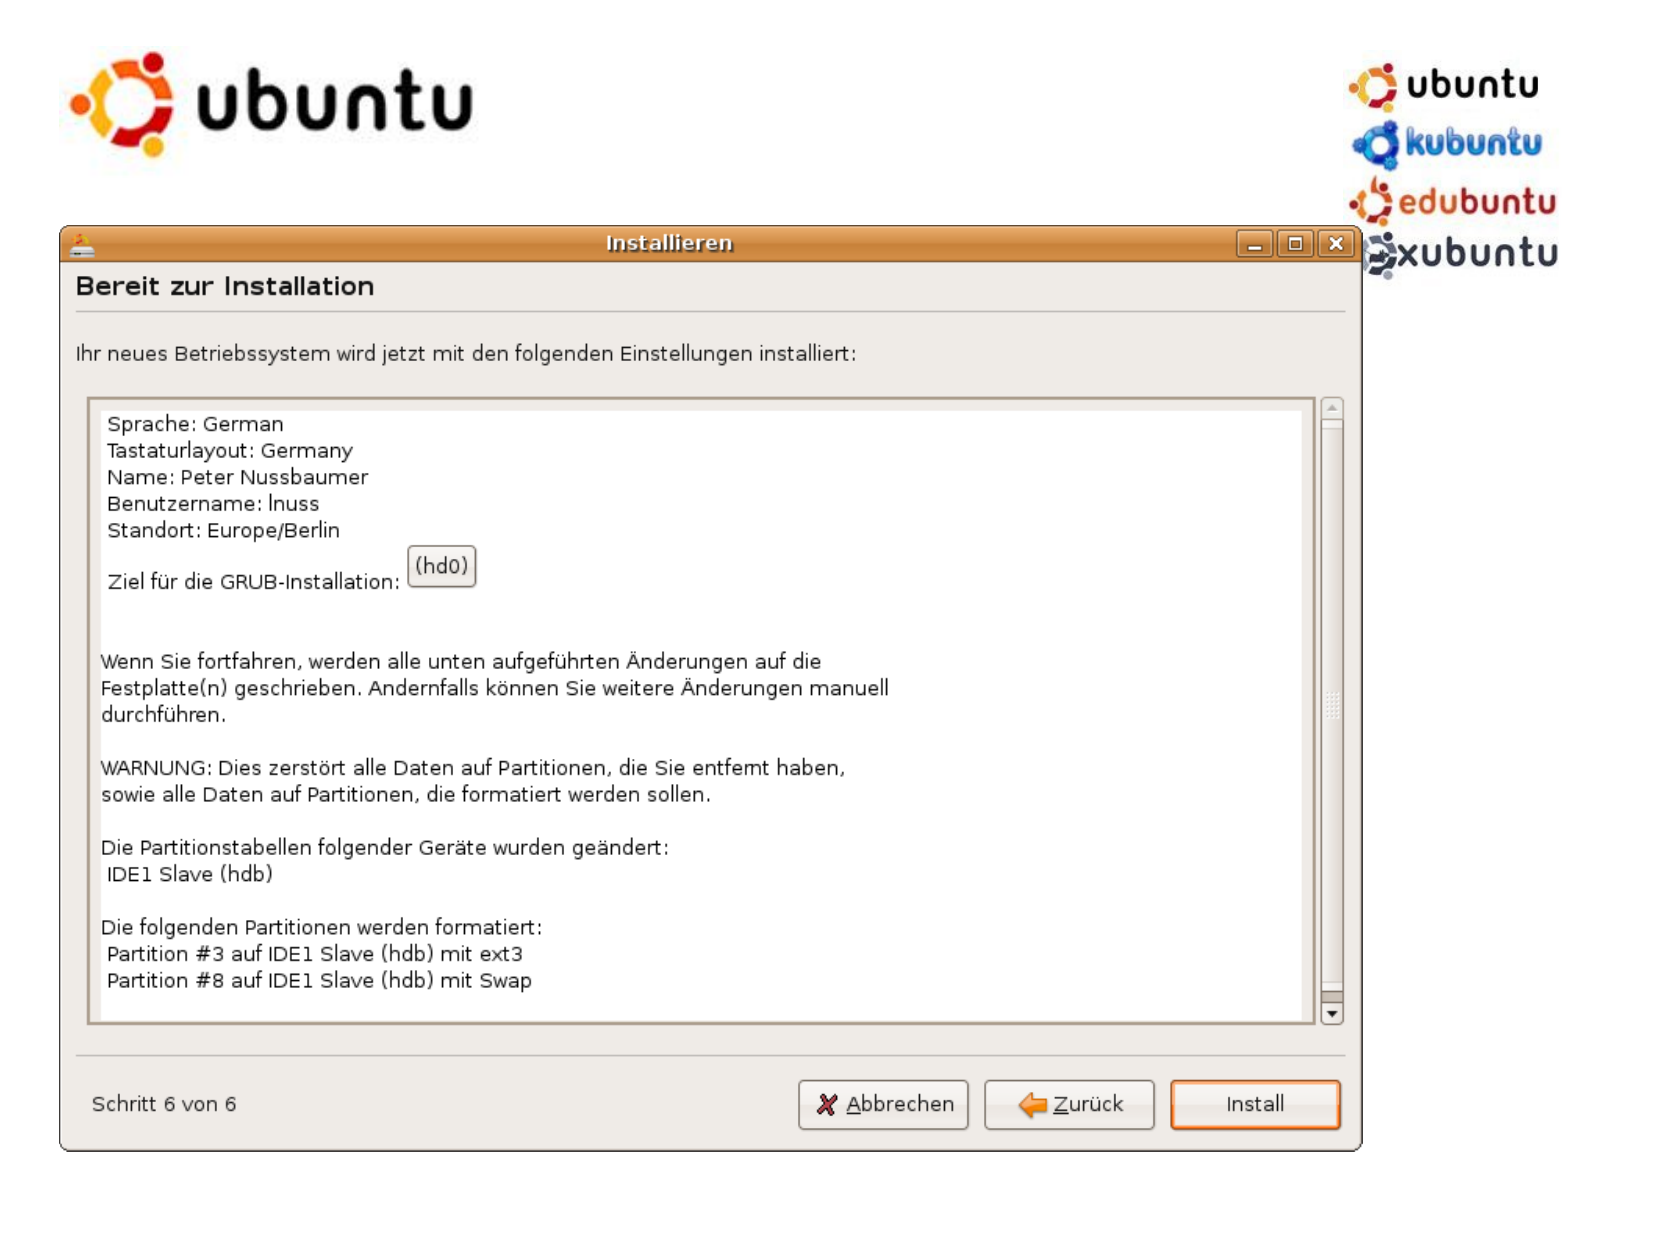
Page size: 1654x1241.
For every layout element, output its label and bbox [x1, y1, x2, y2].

picture [59, 46, 501, 178]
picture [59, 50, 1565, 1152]
